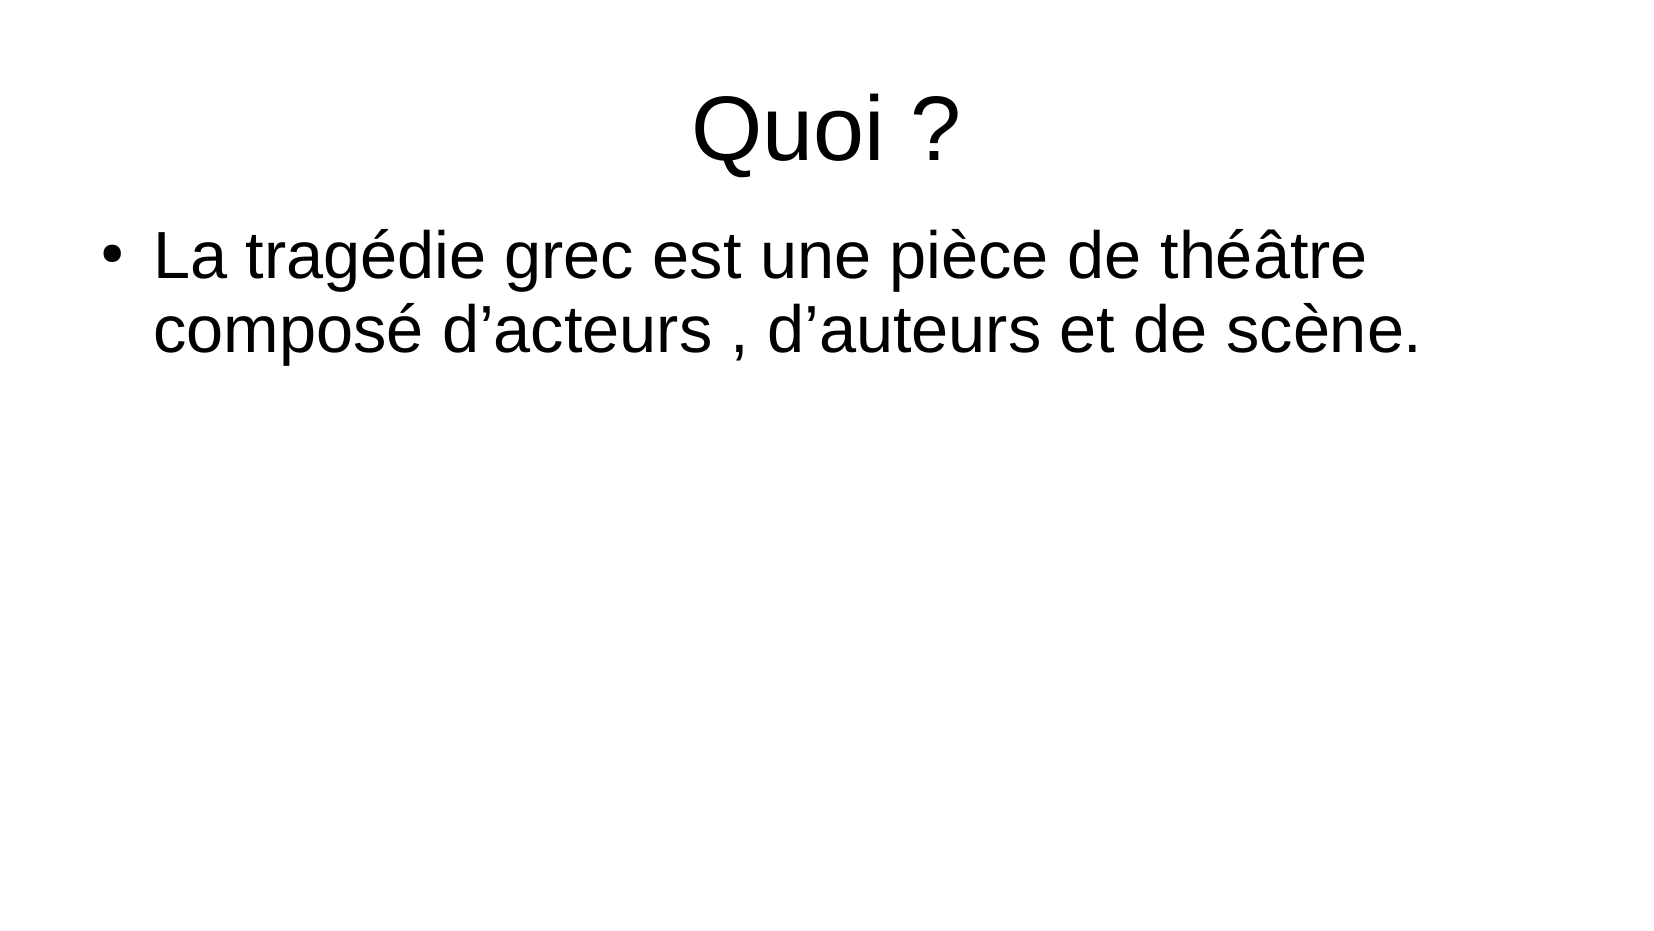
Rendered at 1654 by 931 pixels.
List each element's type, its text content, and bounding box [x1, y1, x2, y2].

title Quoi ? [82, 51, 1571, 207]
list La tragédie grec est une pièce de théâtre composé d’acteurs , d’auteurs et de scène. [82, 217, 1571, 758]
